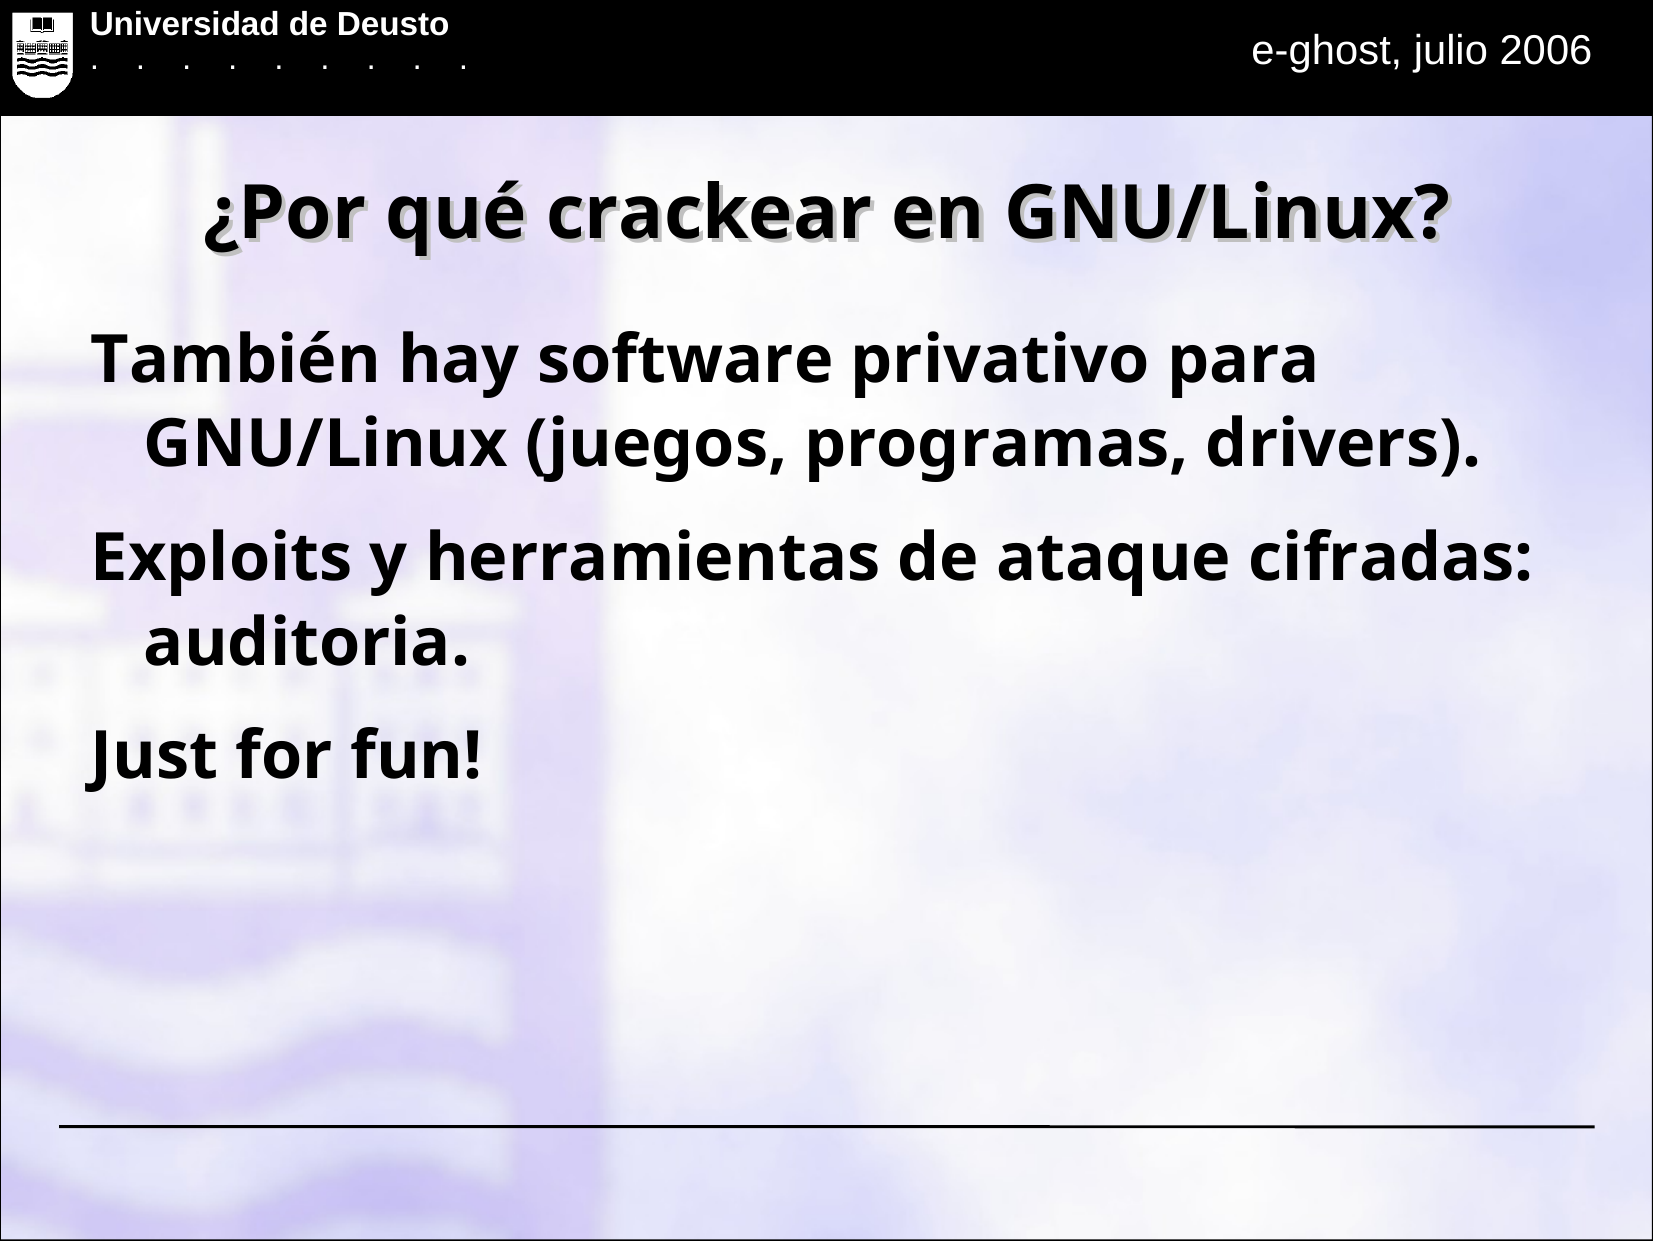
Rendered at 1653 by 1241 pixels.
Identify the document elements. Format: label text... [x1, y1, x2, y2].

list También hay software privativo para GNU/Linux (juegos, programas, drivers). Exploits y herramientas de ataque cifradas: auditoria. Just for fun! [73, 314, 1560, 1107]
picture [1, 116, 1651, 1239]
title ¿Por qué crackear en GNU/Linux? [121, 140, 1533, 279]
